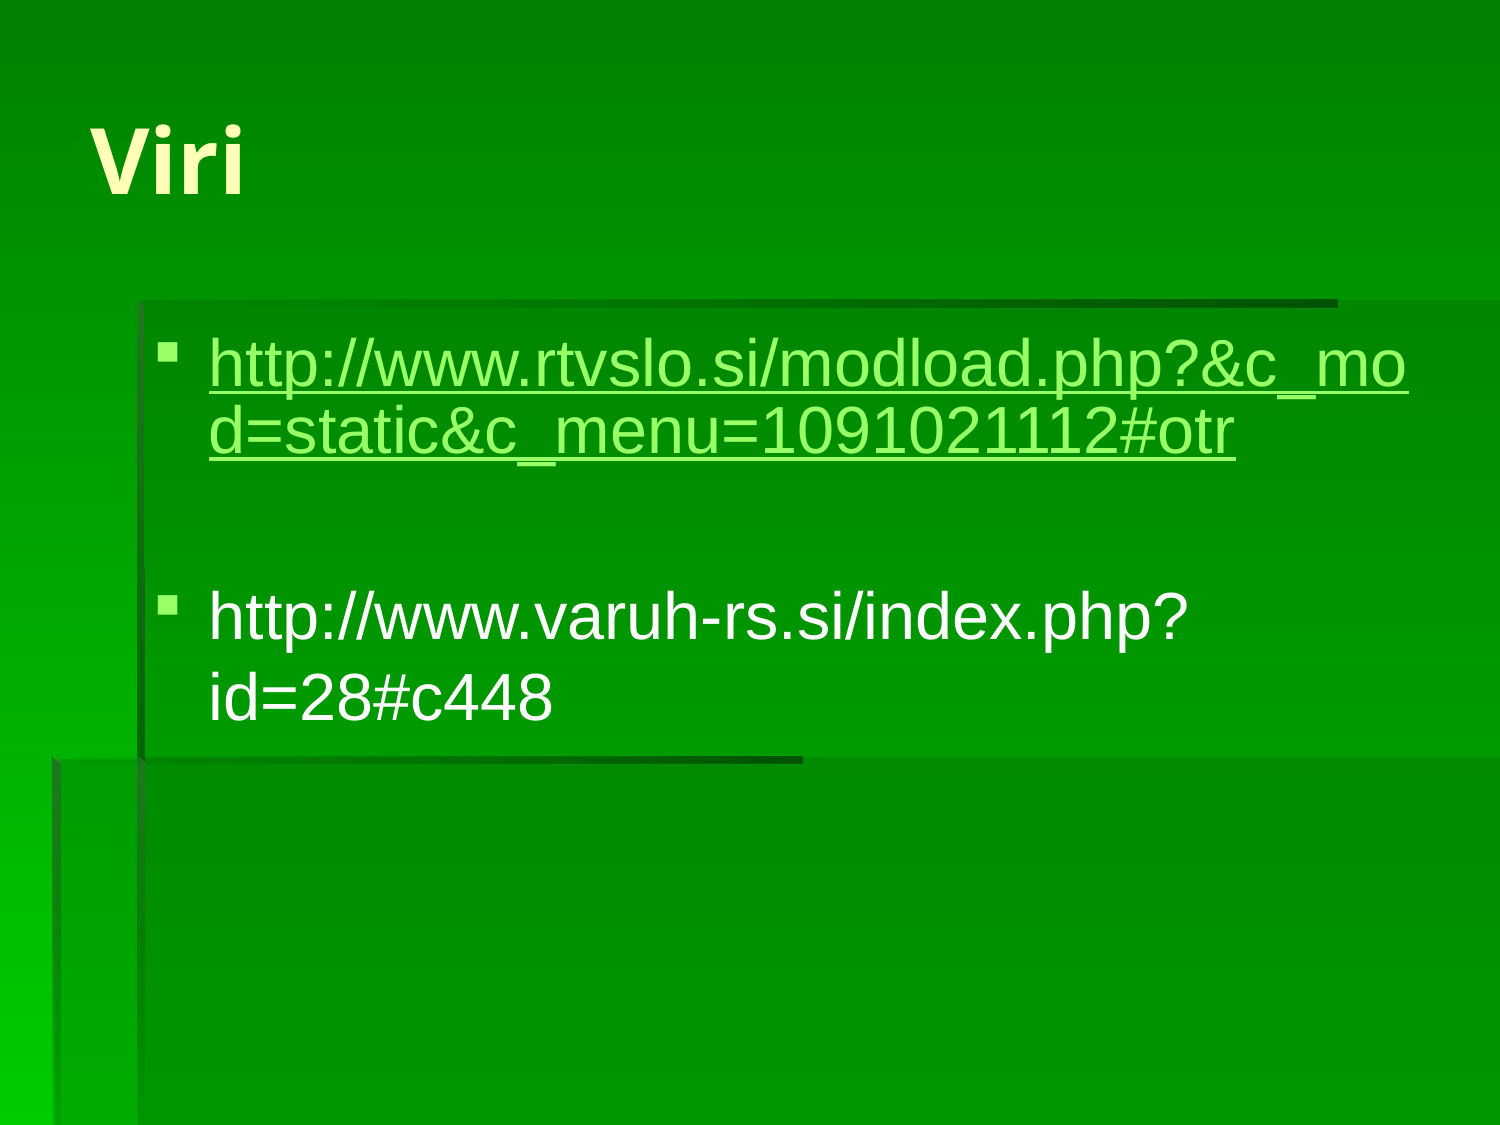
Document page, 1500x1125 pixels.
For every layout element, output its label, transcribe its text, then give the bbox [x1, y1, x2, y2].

list http://www.rtvslo.si/modload.php?&c_mod=static&c_menu=1091021112#otr http://www.varuh-rs.si/index.php?id=28#c448 [137, 312, 1451, 1000]
title Viri [75, 40, 1451, 275]
